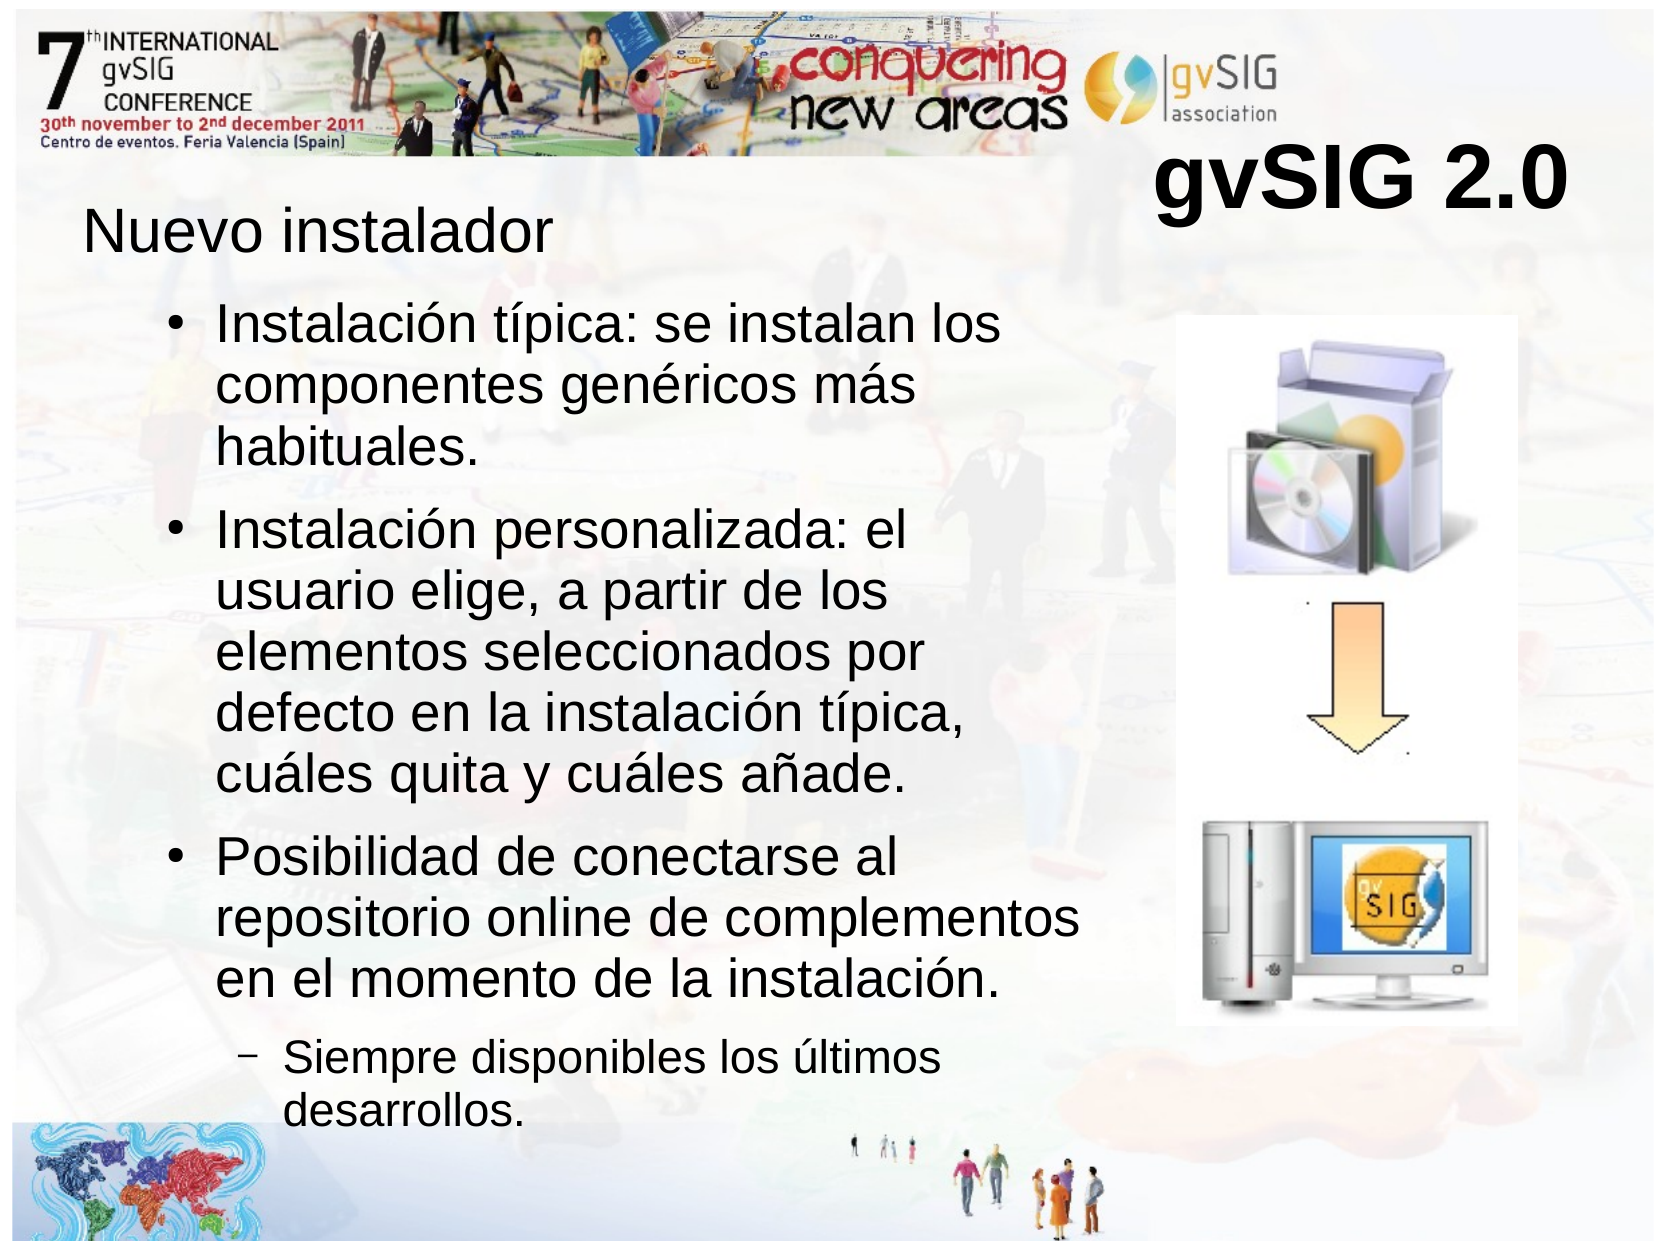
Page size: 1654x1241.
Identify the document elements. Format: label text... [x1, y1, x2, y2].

list Nuevo instalador Instalación típica: se instalan los componentes genéricos más habituales. Instalación personalizada: el usuario elige, a partir de los elementos seleccionados por defecto en la instalación típica, cuáles quita y cuáles añade. Posibilidad de conectarse al repositorio online de complementos en el momento de la instalación. Siempre disponibles los últimos desarrollos. [82, 195, 1093, 1182]
title gvSIG 2.0 [82, 73, 1571, 281]
picture [12, 9, 1654, 1241]
